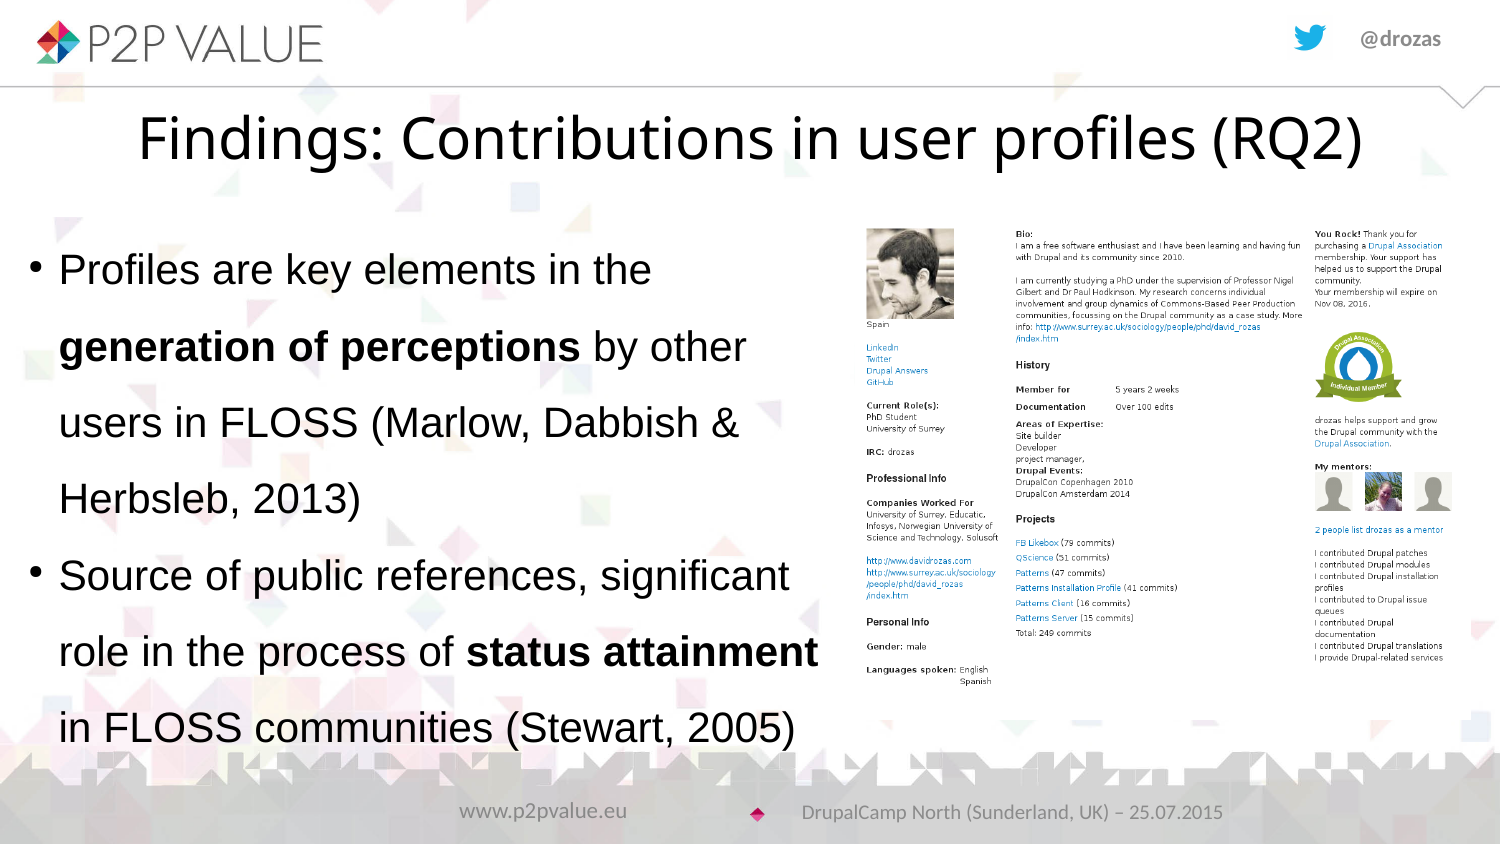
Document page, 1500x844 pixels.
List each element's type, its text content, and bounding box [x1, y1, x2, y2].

title Findings: Contributions in user profiles (RQ2) [0, 92, 1500, 181]
text_box DrupalCamp North (Sunderland, UK) – 25.07.2015 [788, 788, 1481, 834]
text_box www.p2pvalue.eu [453, 789, 672, 829]
picture [0, 0, 1500, 92]
subtitle Profiles are key elements in the generation of perceptions by other users in FLOSS (Marlow, Dabbish & Herbsleb, 2013) Source of public references, significant role in the process of status attainment in FLOSS communities (Stewart, 2005) [15, 210, 841, 766]
picture [0, 181, 1500, 844]
text_box @drozas [1333, 15, 1455, 60]
